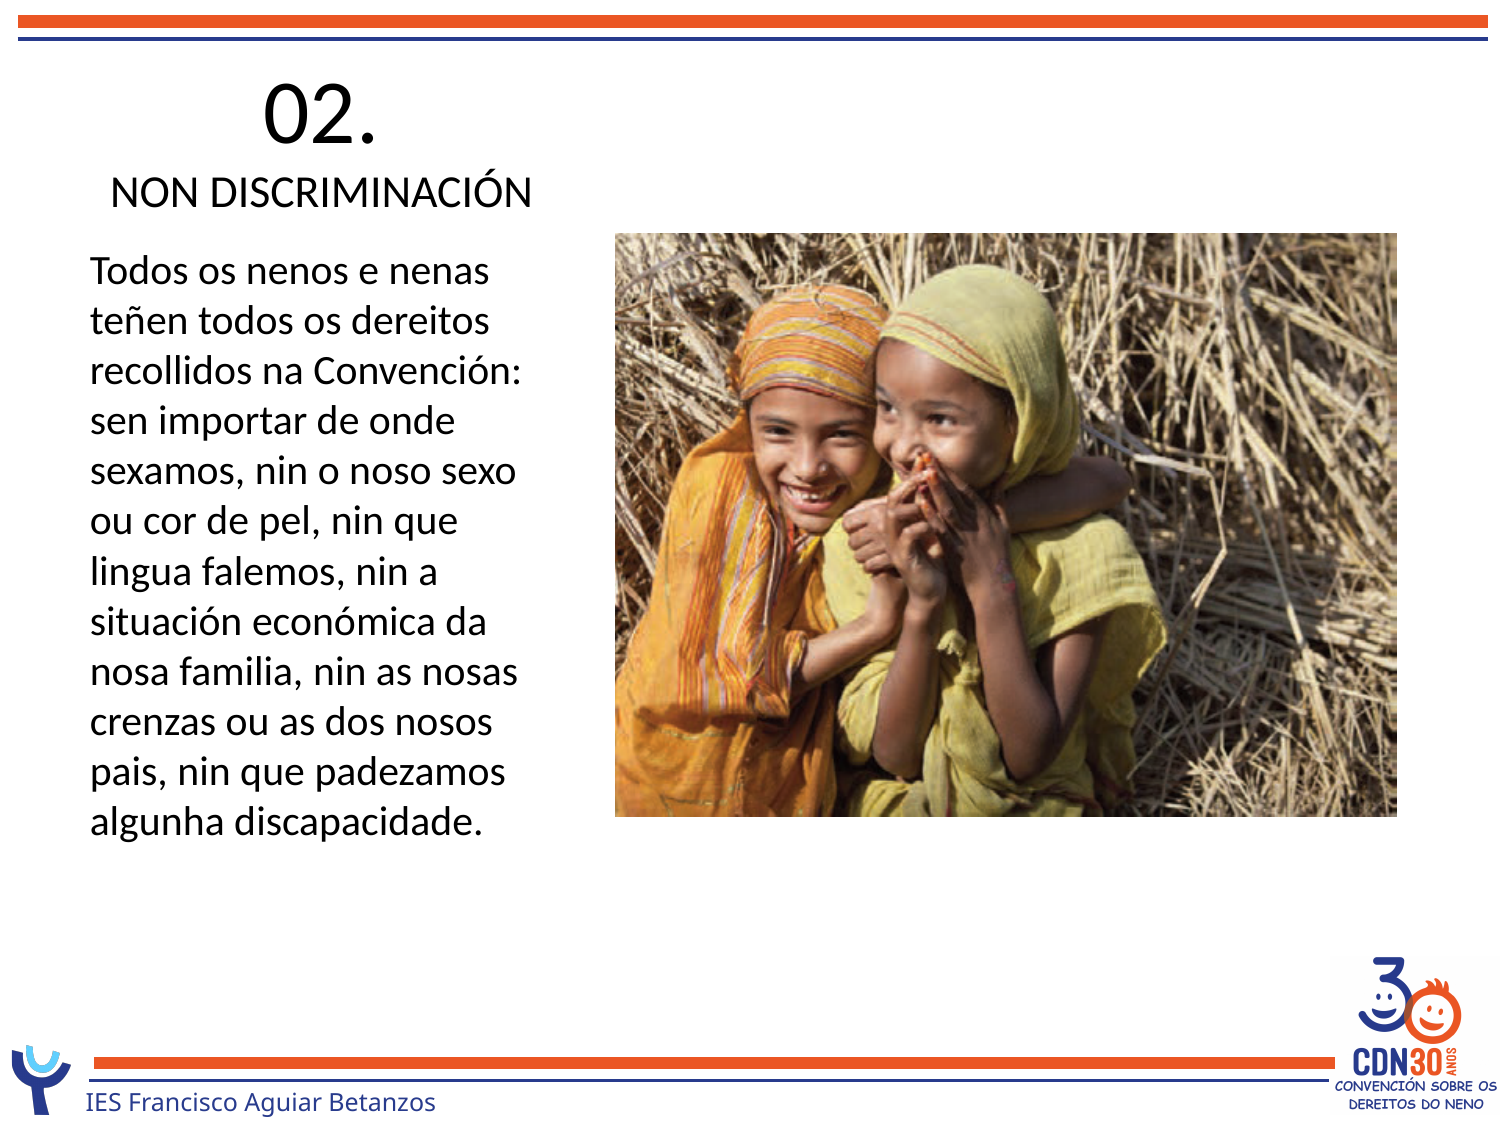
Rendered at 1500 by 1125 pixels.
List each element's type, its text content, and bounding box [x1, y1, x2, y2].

list Todos os nenos e nenas teñen todos os dereitos recollidos na Convención: sen importar de onde sexamos, nin o noso sexo ou cor de pel, nin que lingua falemos, nin a situación económica da nosa familia, nin as nosas crenzas ou as dos nosos pais, nin que padezamos algunha discapacidade. [75, 236, 569, 1005]
picture [615, 233, 1397, 817]
title 02. NON DISCRIMINACIÓN [75, 44, 569, 236]
picture [11, 1045, 71, 1115]
picture [1330, 956, 1500, 1115]
